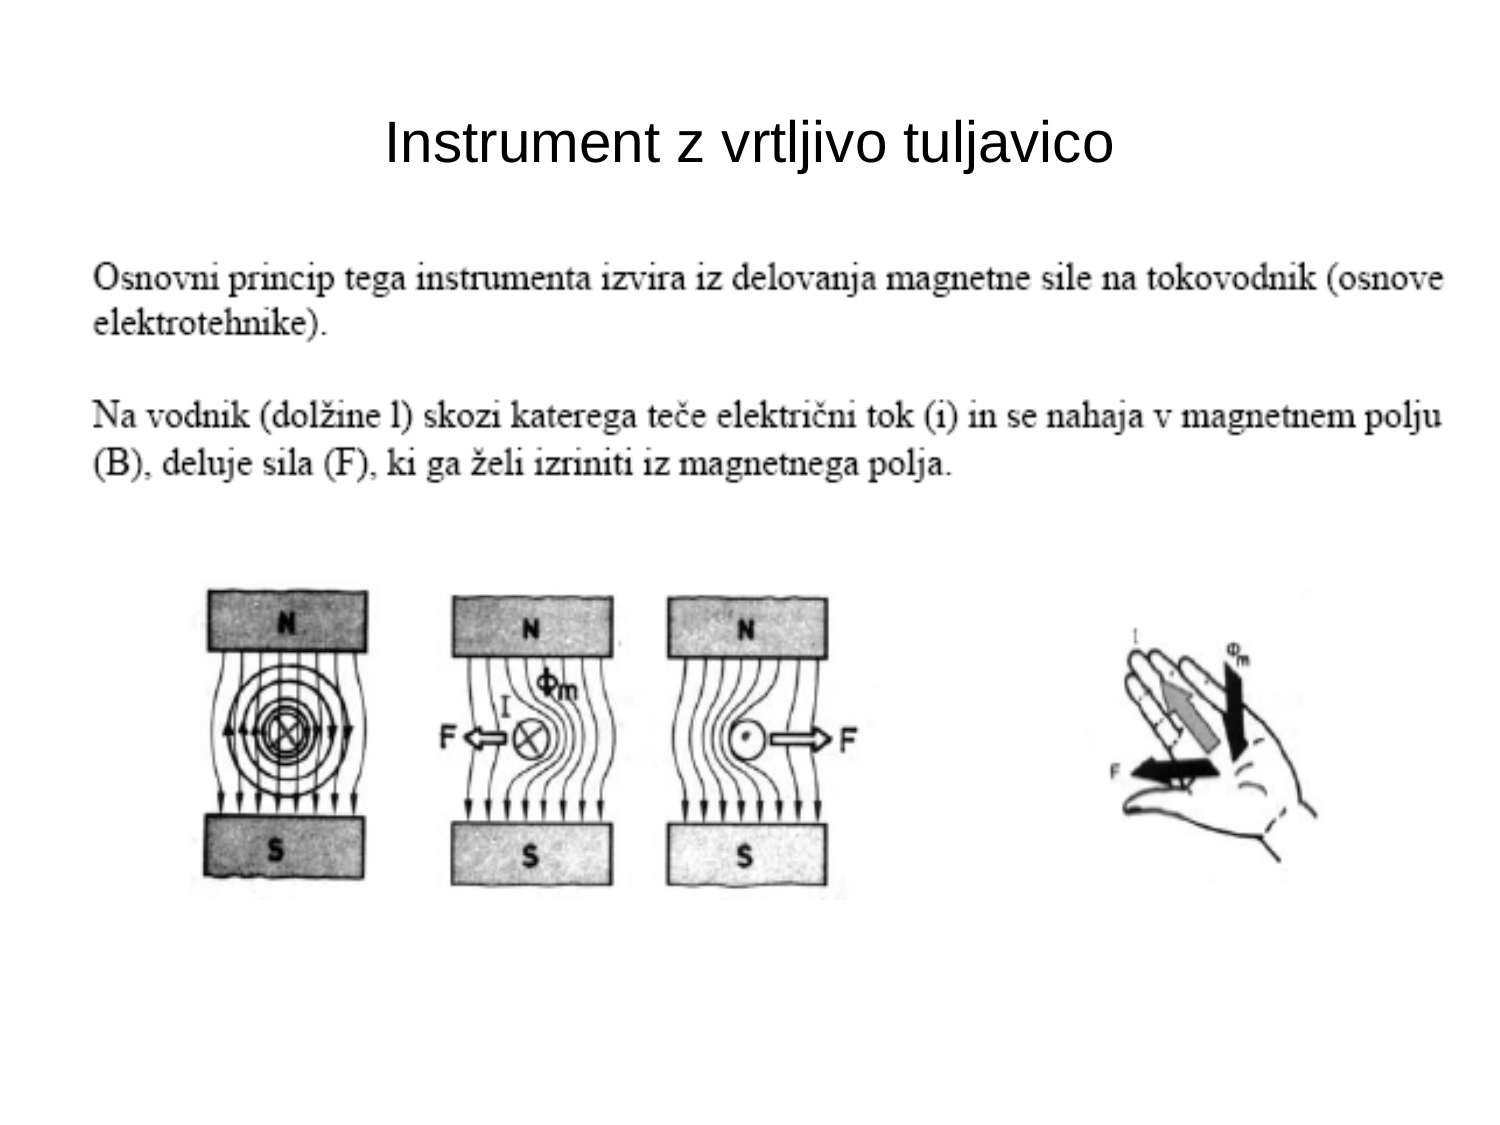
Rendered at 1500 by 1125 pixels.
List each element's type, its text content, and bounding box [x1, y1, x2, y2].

title Instrument z vrtljivo tuljavico [75, 45, 1426, 196]
picture [64, 196, 1465, 900]
